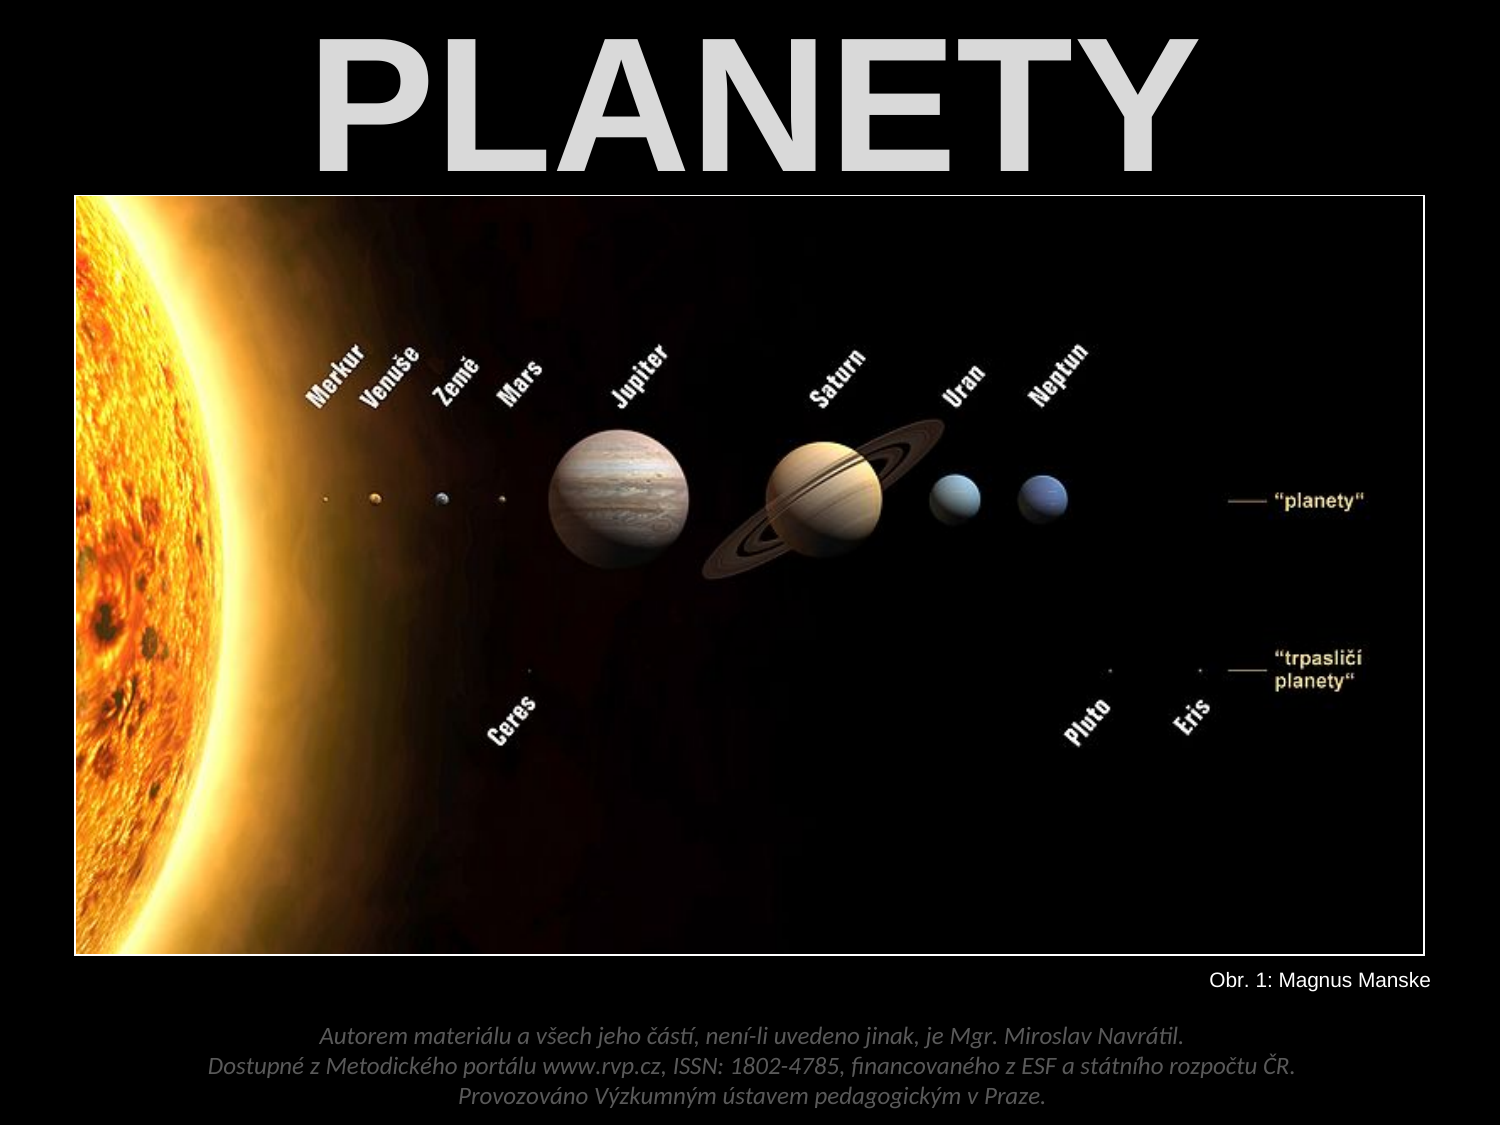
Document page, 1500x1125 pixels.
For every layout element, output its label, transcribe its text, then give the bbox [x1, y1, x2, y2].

text_box Obr. 1: Magnus Manske [1194, 959, 1446, 1000]
text_box PLANETY [292, 0, 1218, 195]
text_box Autorem materiálu a všech jeho částí, není-li uvedeno jinak, je Mgr. Miroslav Navrátil. Dostupné z Metodického portálu www.rvp.cz, ISSN: 1802-4785, financovaného z ESF a státního rozpočtu ČR. Provozováno Výzkumným ústavem pedagogickým v Praze. [129, 1011, 1376, 1117]
picture [75, 196, 1424, 955]
